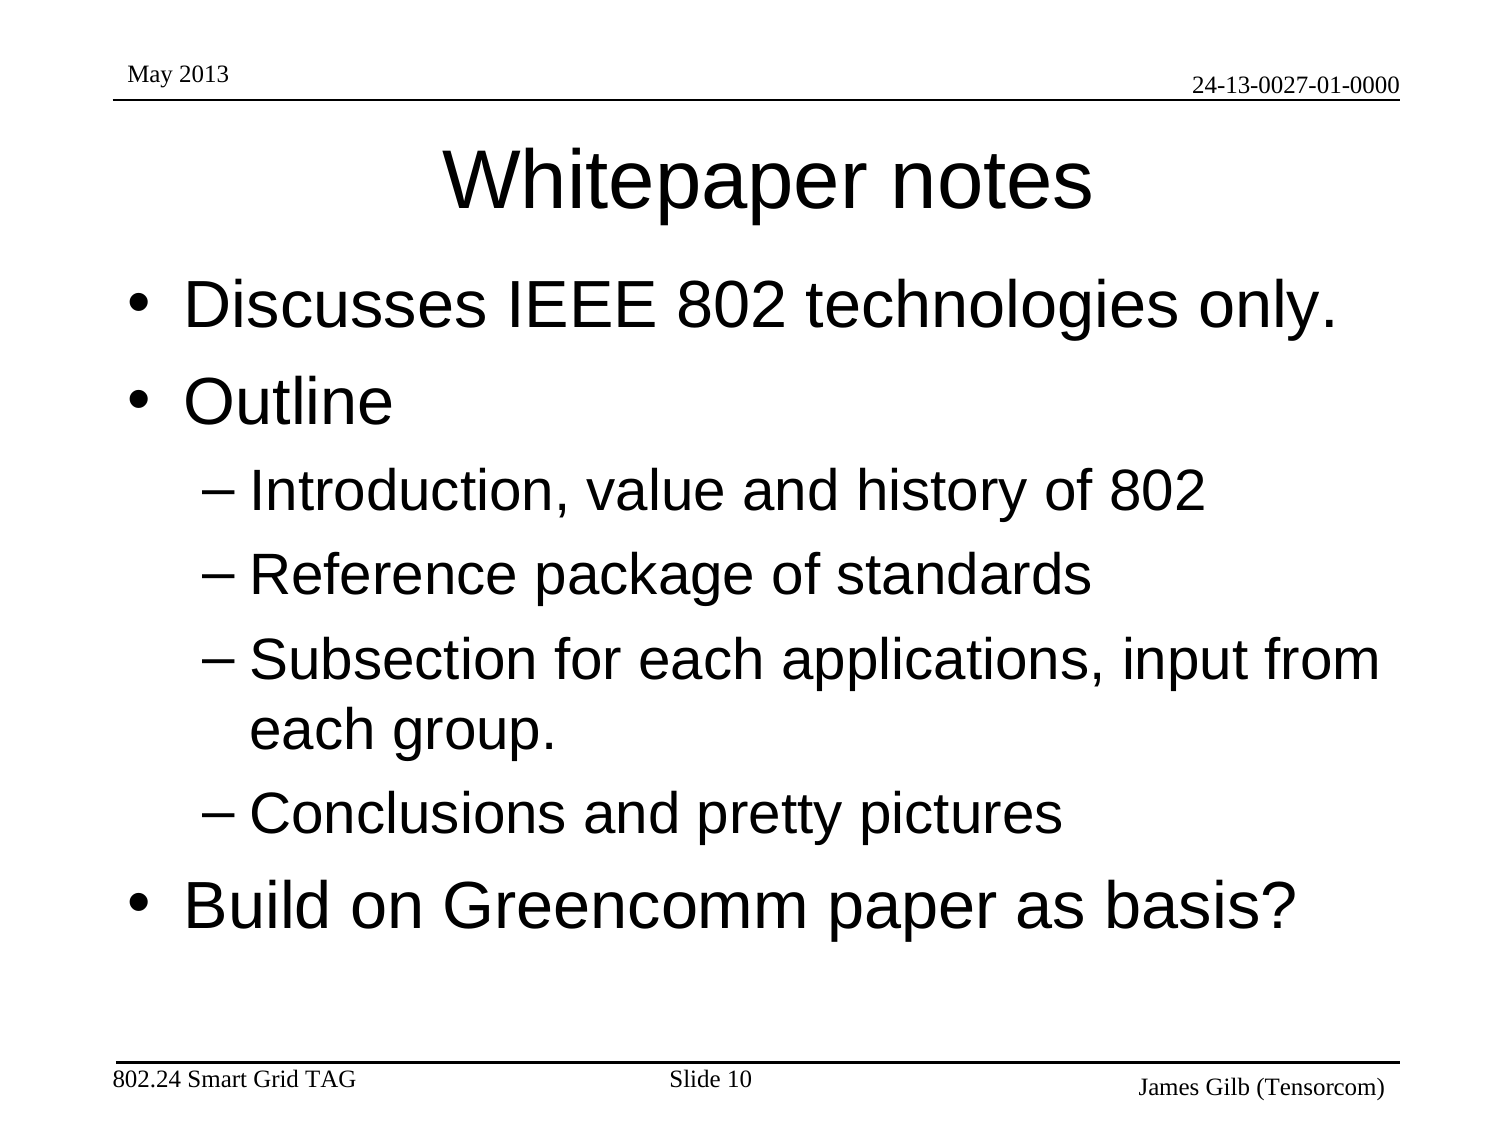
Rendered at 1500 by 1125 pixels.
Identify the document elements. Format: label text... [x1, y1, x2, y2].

list Discusses IEEE 802 technologies only. Outline Introduction, value and history of 802 Reference package of standards Subsection for each applications, input from each group. Conclusions and pretty pictures Build on Greencomm paper as basis? [112, 253, 1426, 1056]
title Whitepaper notes [112, 112, 1426, 238]
